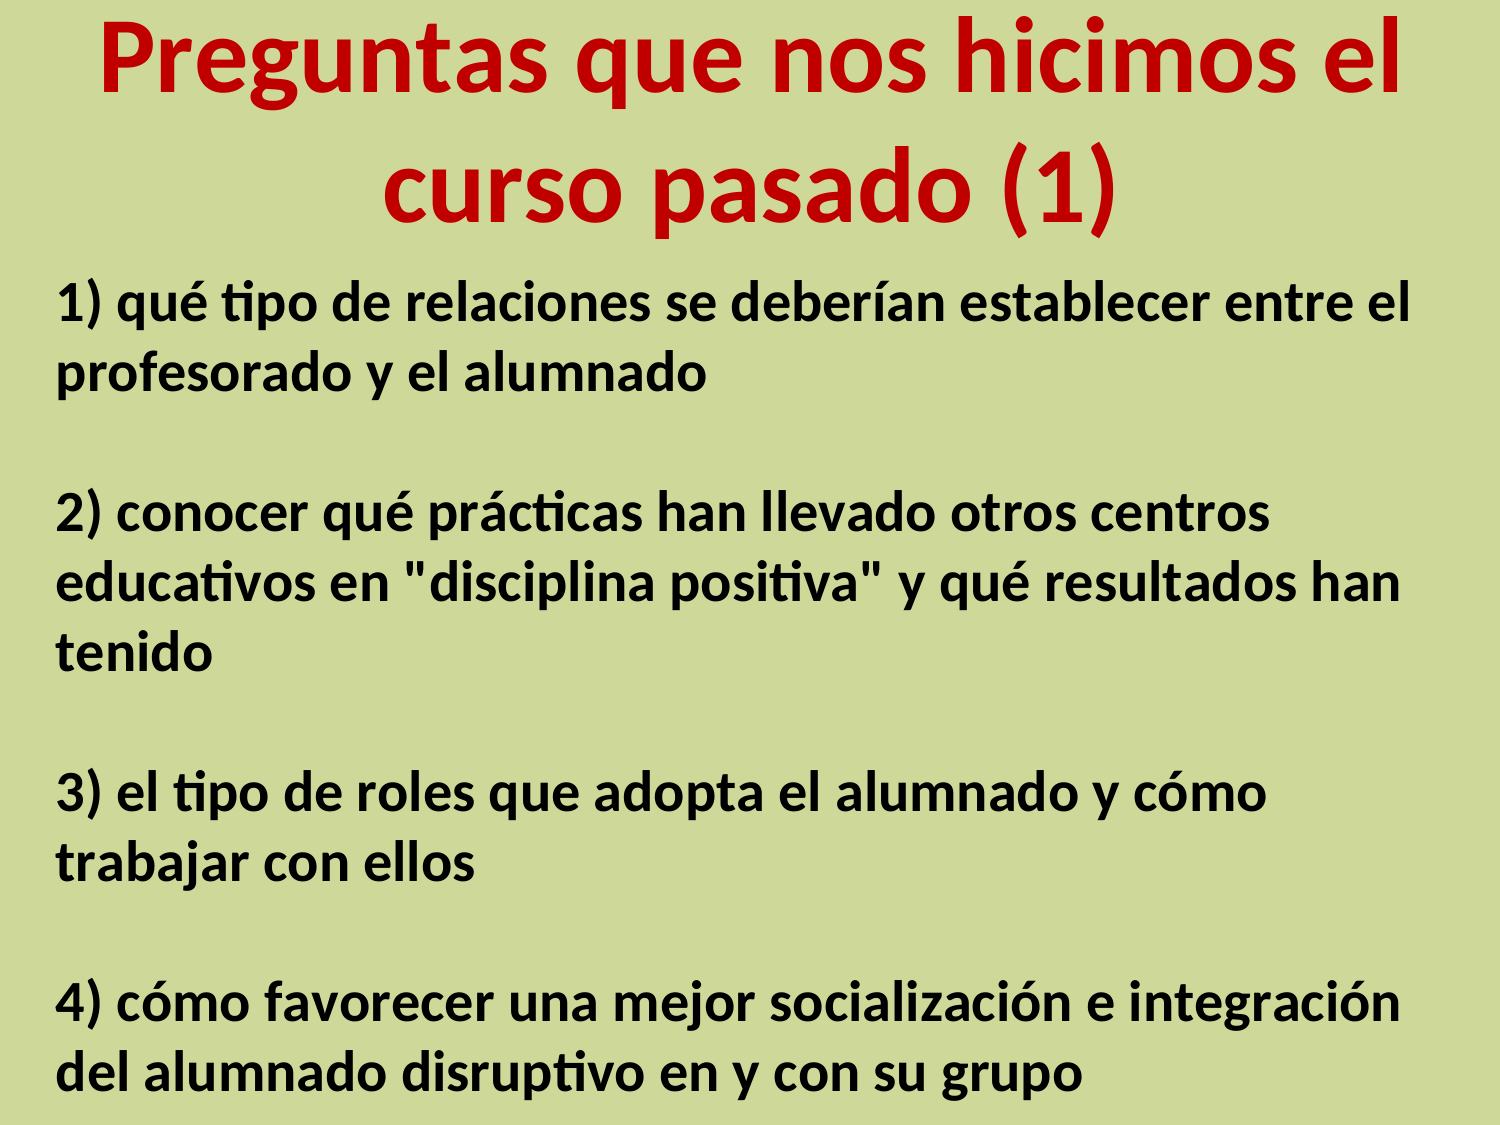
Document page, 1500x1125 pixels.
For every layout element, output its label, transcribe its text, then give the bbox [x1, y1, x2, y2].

title Preguntas que nos hicimos el curso pasado (1) [76, 54, 1427, 175]
list 1) qué tipo de relaciones se deberían establecer entre el profesorado y el alumnado 2) conocer qué prácticas han llevado otros centros educativos en "disciplina positiva" y qué resultados han tenido 3) el tipo de roles que adopta el alumnado y cómo trabajar con ellos 4) cómo favorecer una mejor socialización e integración del alumnado disruptivo en y con su grupo [41, 255, 1454, 1125]
